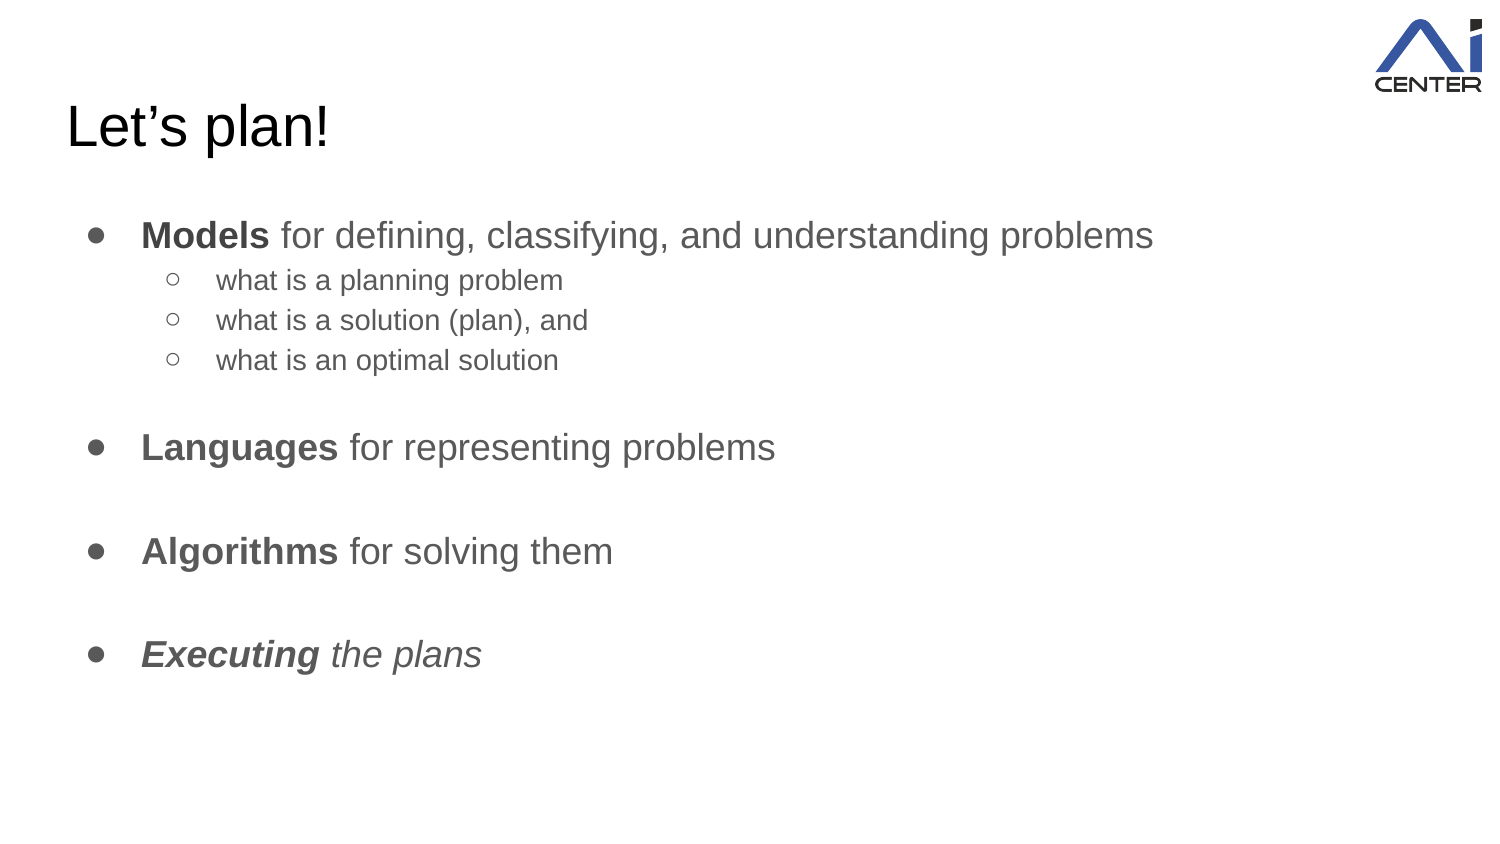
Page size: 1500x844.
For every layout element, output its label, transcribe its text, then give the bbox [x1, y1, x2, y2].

picture [1375, 19, 1482, 92]
title Let’s plan! [51, 72, 1449, 167]
list Models for defining, classifying, and understanding problems what is a planning problem what is a solution (plan), and what is an optimal solution Languages for representing problems Algorithms for solving them Executing the plans [51, 189, 1449, 750]
